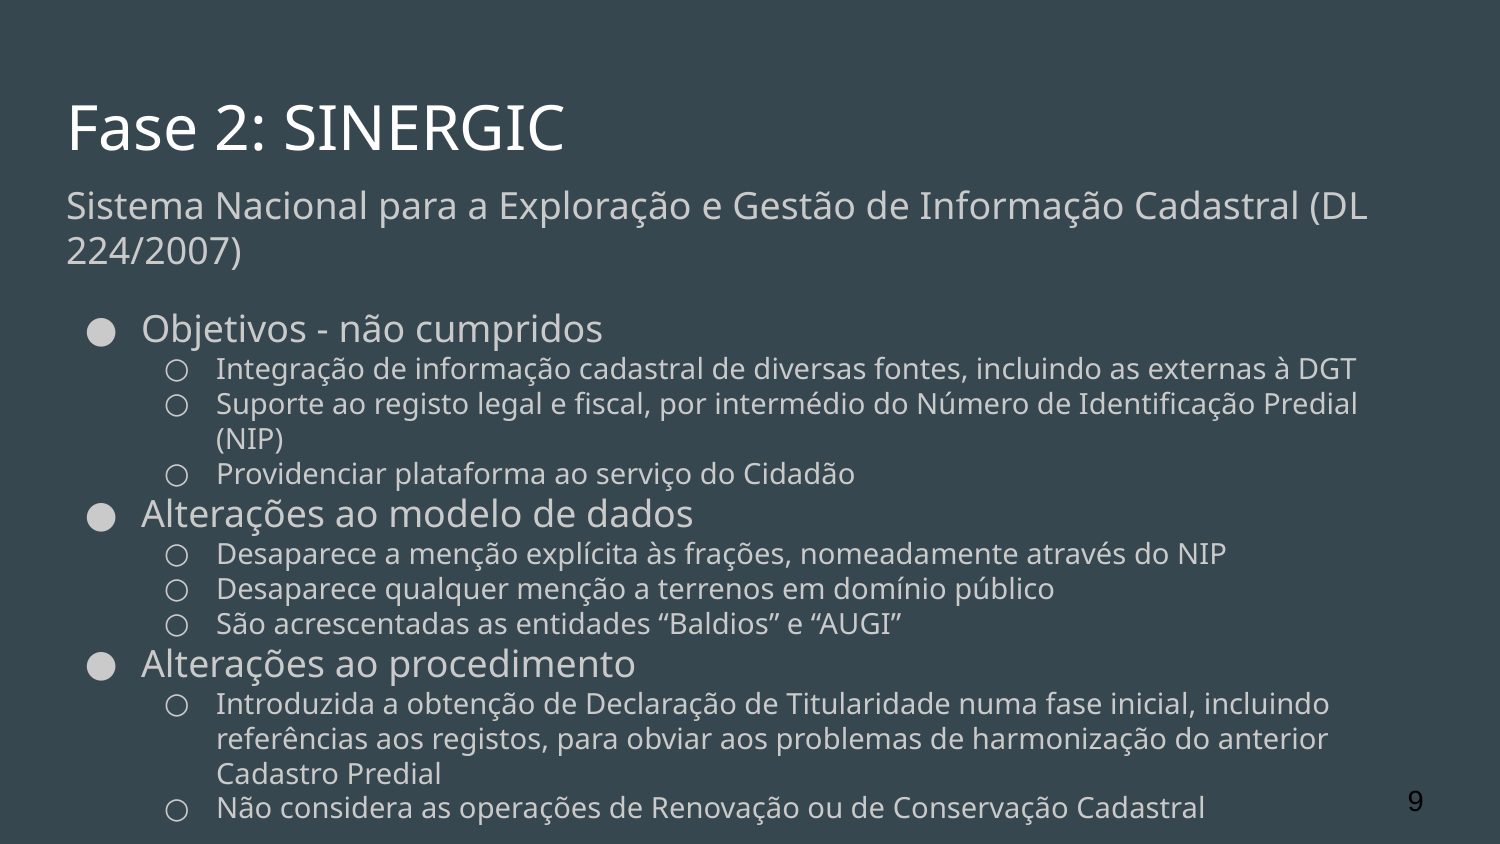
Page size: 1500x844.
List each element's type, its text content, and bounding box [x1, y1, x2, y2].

title Fase 2: SINERGIC [51, 72, 1449, 166]
slide_number <number> [1392, 767, 1483, 833]
list Sistema Nacional para a Exploração e Gestão de Informação Cadastral (DL 224/2007) Objetivos - não cumpridos Integração de informação cadastral de diversas fontes, incluindo as externas à DGT Suporte ao registo legal e fiscal, por intermédio do Número de Identificação Predial (NIP) Providenciar plataforma ao serviço do Cidadão Alterações ao modelo de dados Desaparece a menção explícita às frações, nomeadamente através do NIP Desaparece qualquer menção a terrenos em domínio público São acrescentadas as entidades “Baldios” e “AUGI” Alterações ao procedimento Introduzida a obtenção de Declaração de Titularidade numa fase inicial, incluindo referências aos registos, para obviar aos problemas de harmonização do anterior Cadastro Predial Não considera as operações de Renovação ou de Conservação Cadastral [51, 166, 1449, 809]
